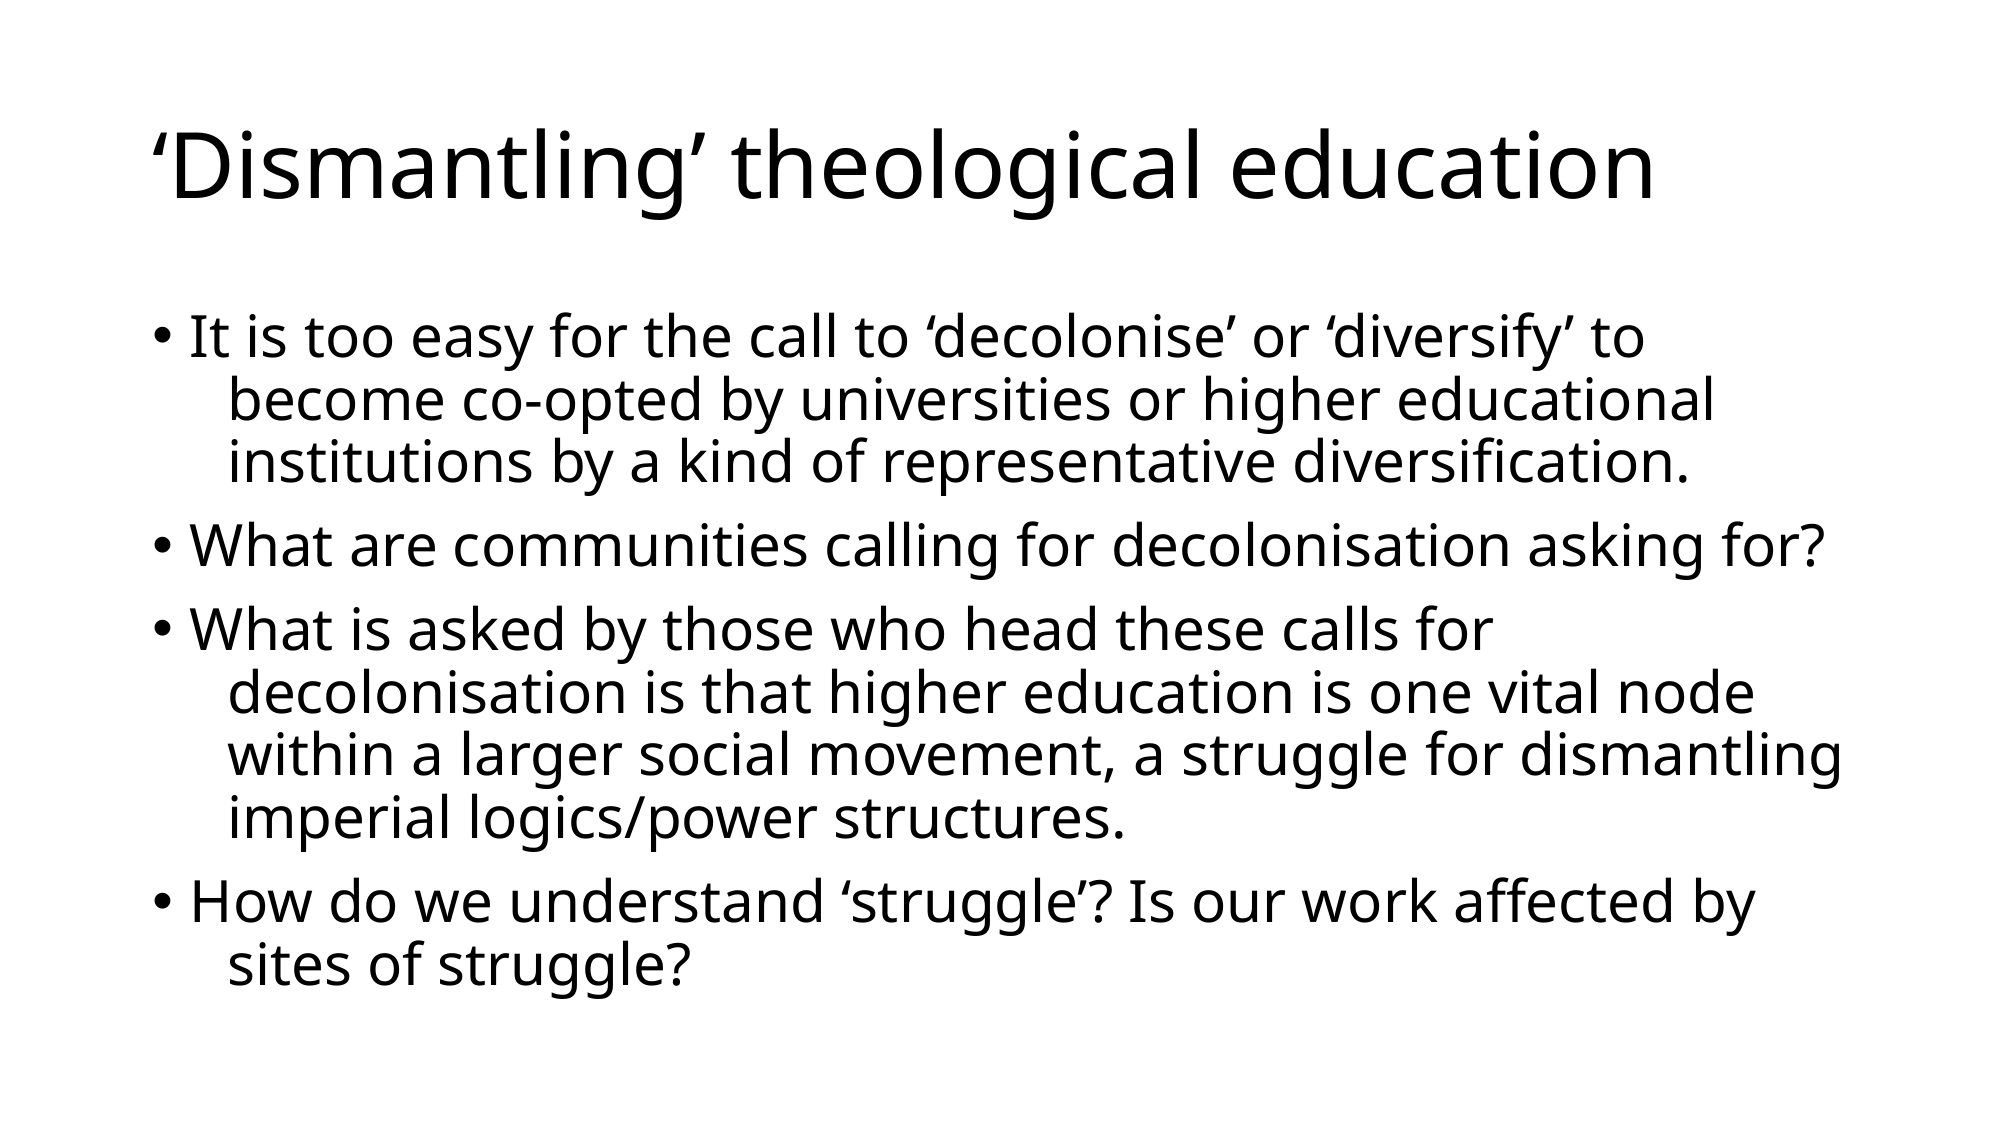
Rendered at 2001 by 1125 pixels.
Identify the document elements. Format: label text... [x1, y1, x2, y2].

title ‘Dismantling’ theological education [137, 59, 1863, 278]
list It is too easy for the call to ‘decolonise’ or ‘diversify’ to become co-opted by universities or higher educational institutions by a kind of representative diversification. What are communities calling for decolonisation asking for? What is asked by those who head these calls for decolonisation is that higher education is one vital node within a larger social movement, a struggle for dismantling imperial logics/power structures. How do we understand ‘struggle’? Is our work affected by sites of struggle? [137, 299, 1863, 1014]
